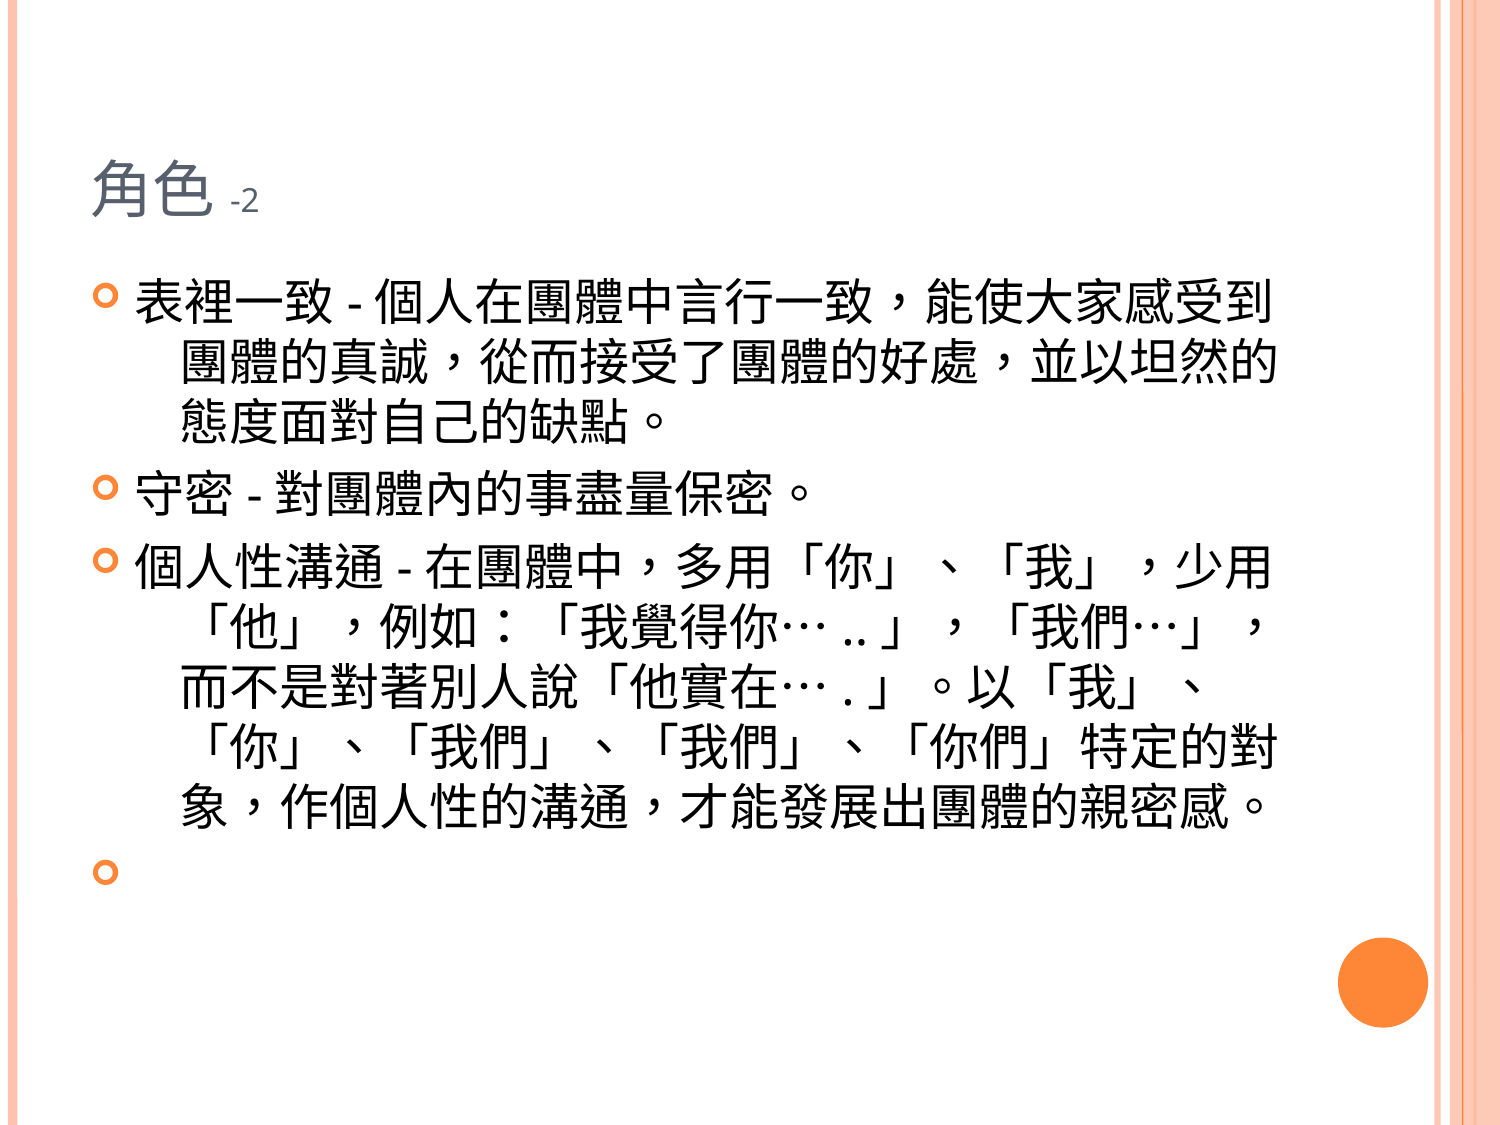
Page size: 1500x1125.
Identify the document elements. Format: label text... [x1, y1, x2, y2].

title 角色-2 [75, 45, 1300, 233]
list 表裡一致-個人在團體中言行一致，能使大家感受到團體的真誠，從而接受了團體的好處，並以坦然的態度面對自己的缺點。 守密-對團體內的事盡量保密。 個人性溝通-在團體中，多用「你」、「我」，少用「他」，例如：「我覺得你…..」，「我們…」，而不是對著別人說「他實在….」。以「我」、「你」、「我們」、「我們」、「你們」特定的對象，作個人性的溝通，才能發展出團體的親密感。 [75, 262, 1300, 1062]
